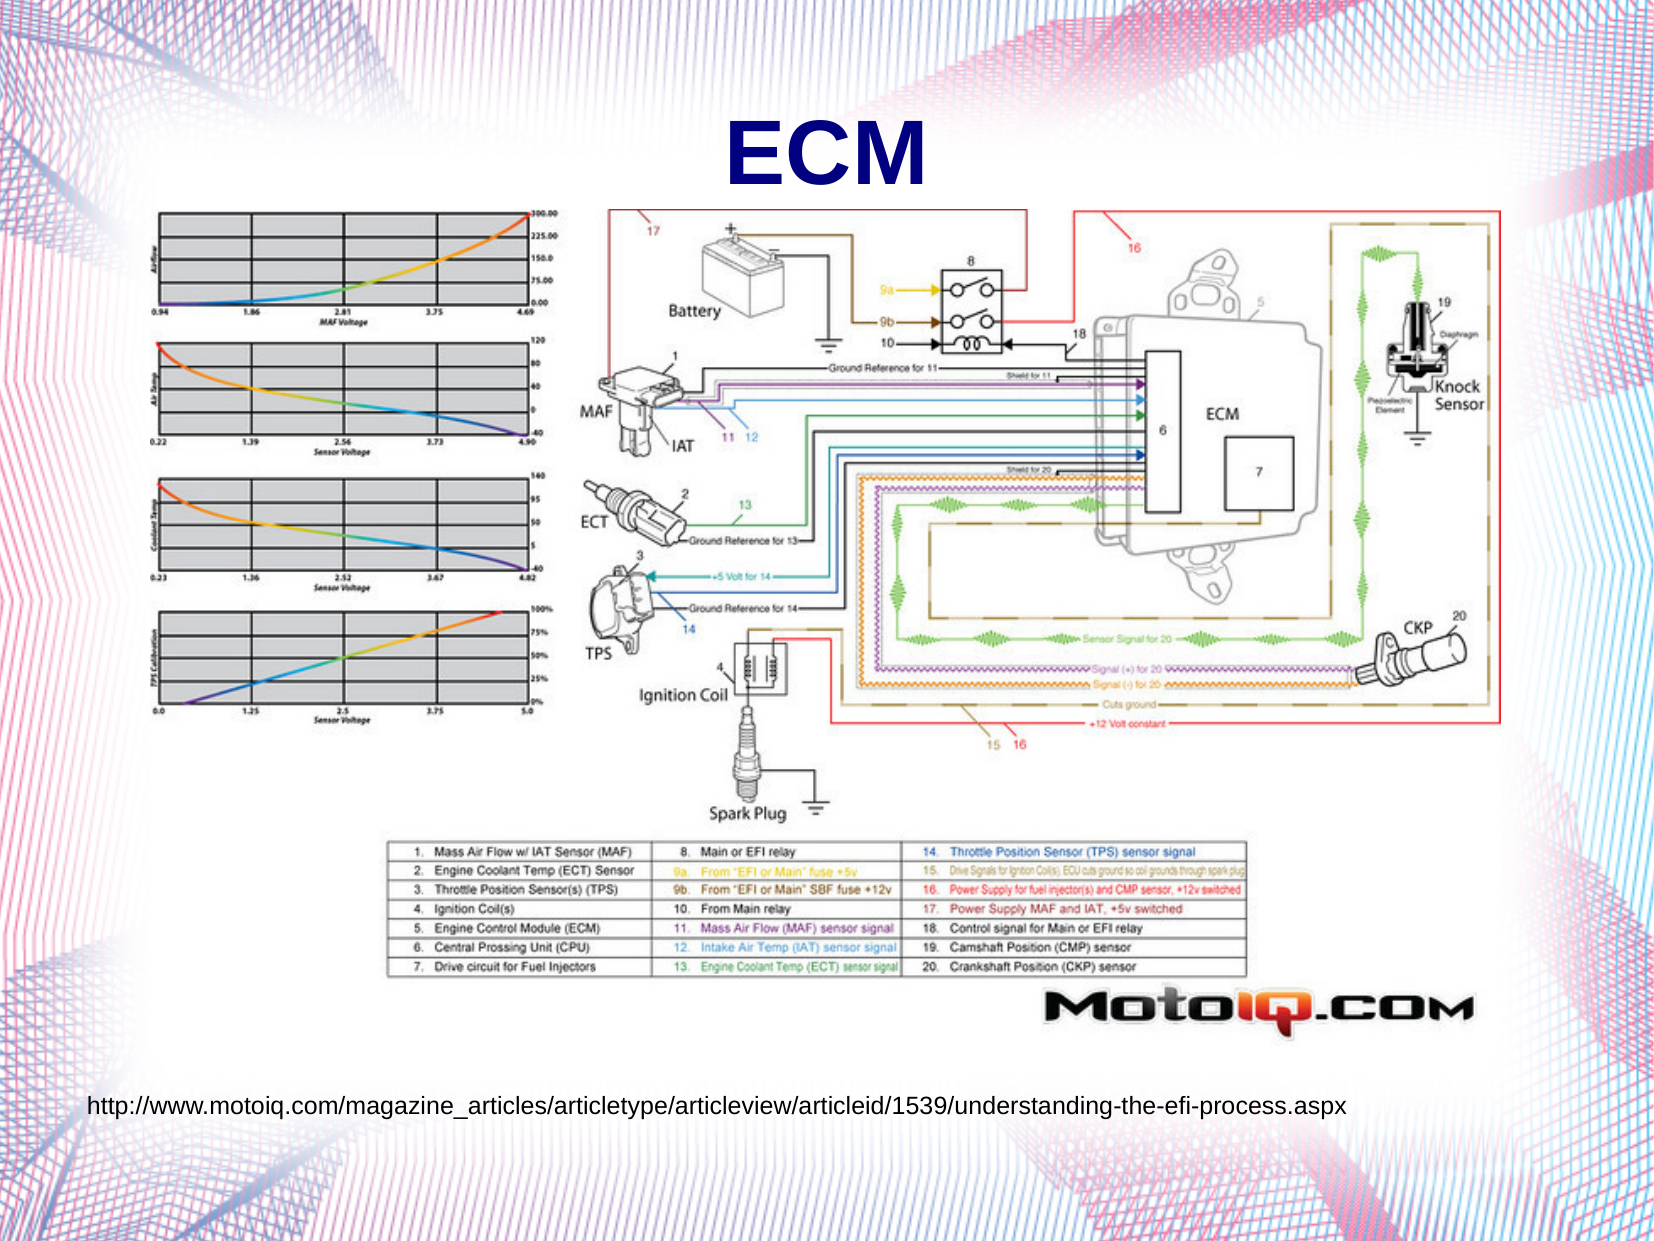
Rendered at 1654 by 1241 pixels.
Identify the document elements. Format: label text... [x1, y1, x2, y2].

picture [0, 0, 1654, 1241]
title ECM [82, 49, 1571, 257]
text_box http://www.motoiq.com/magazine_articles/articletype/articleview/articleid/1539/understanding-the-efi-process.aspx [72, 1084, 1654, 1184]
